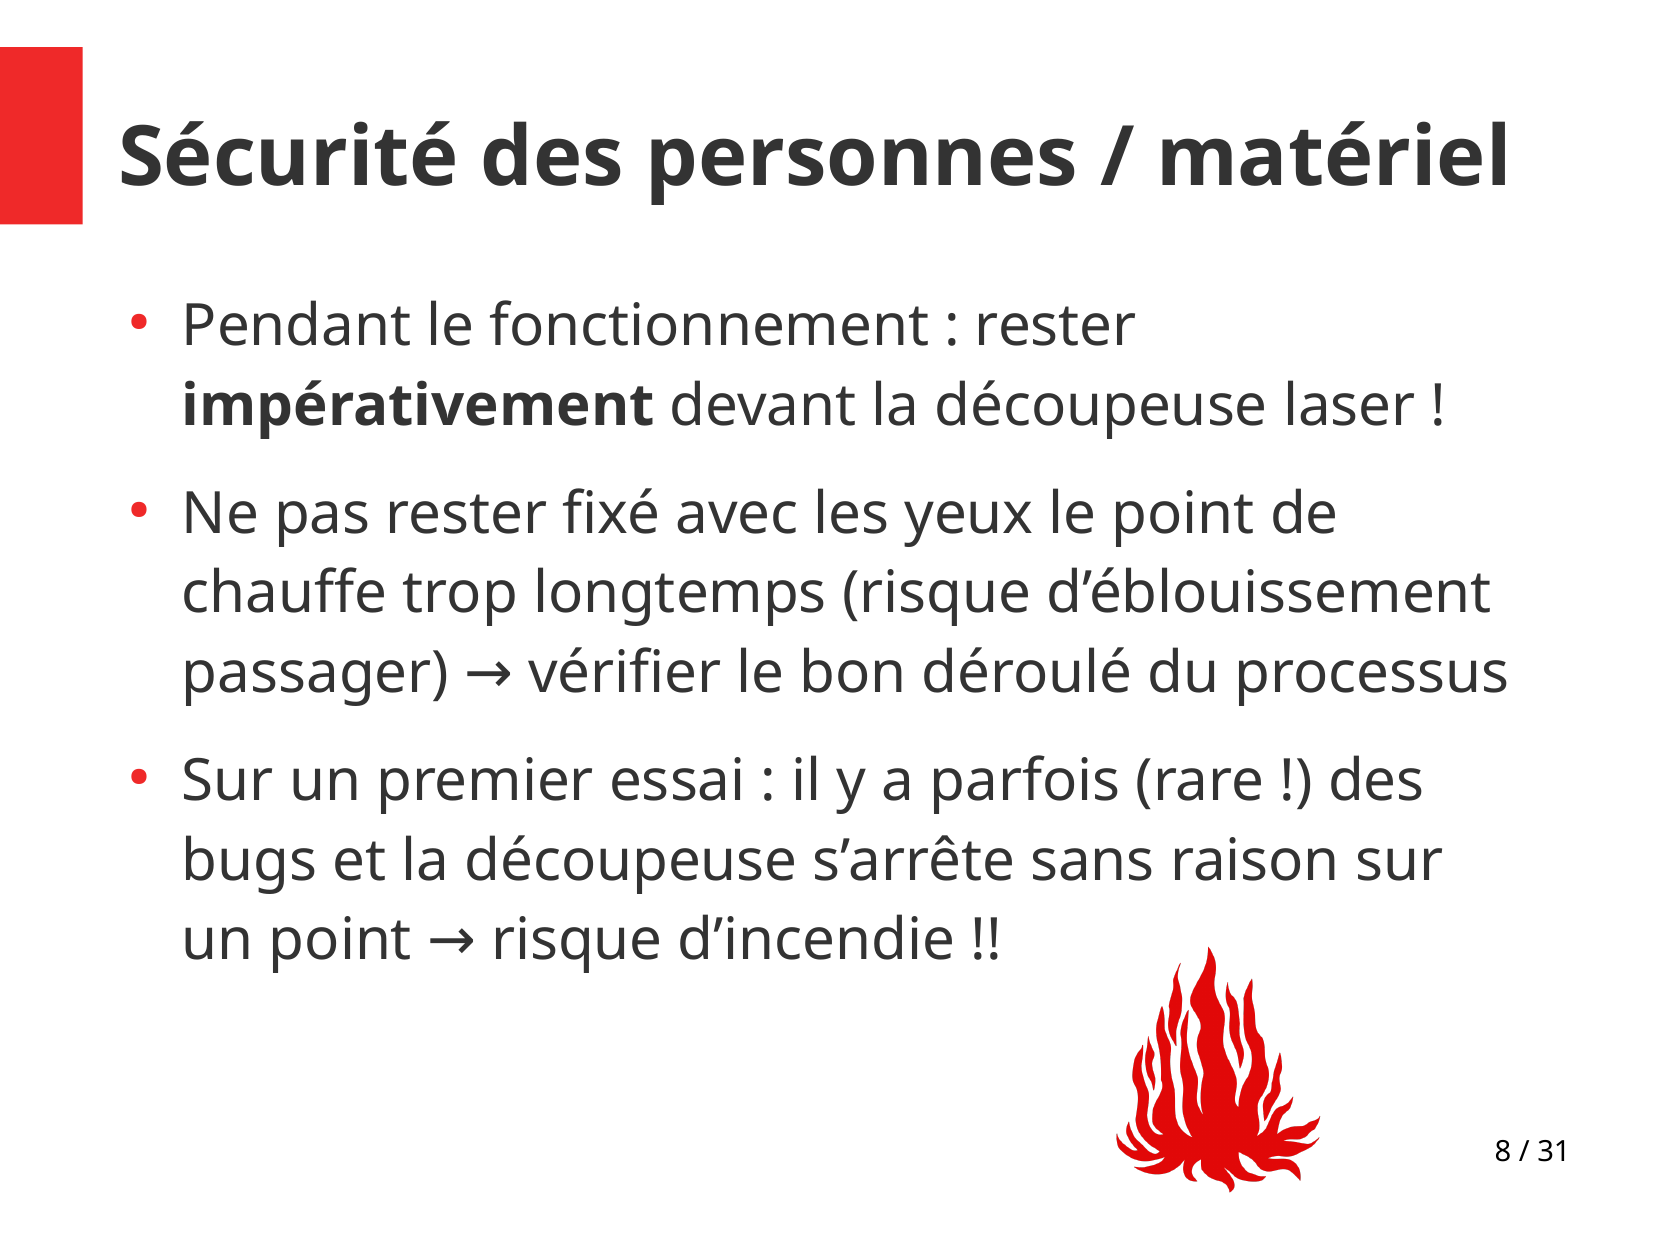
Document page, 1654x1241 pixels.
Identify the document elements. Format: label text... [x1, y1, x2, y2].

title Sécurité des personnes / matériel [118, 49, 1571, 257]
picture [1020, 1003, 1418, 1241]
list Pendant le fonctionnement : rester impérativement devant la découpeuse laser ! Ne pas rester fixé avec les yeux le point de chauffe trop longtemps (risque d’éblouissement passager) → vérifier le bon déroulé du processus Sur un premier essai : il y a parfois (rare !) des bugs et la découpeuse s’arrête sans raison sur un point → risque d’incendie !! [111, 283, 1529, 1003]
